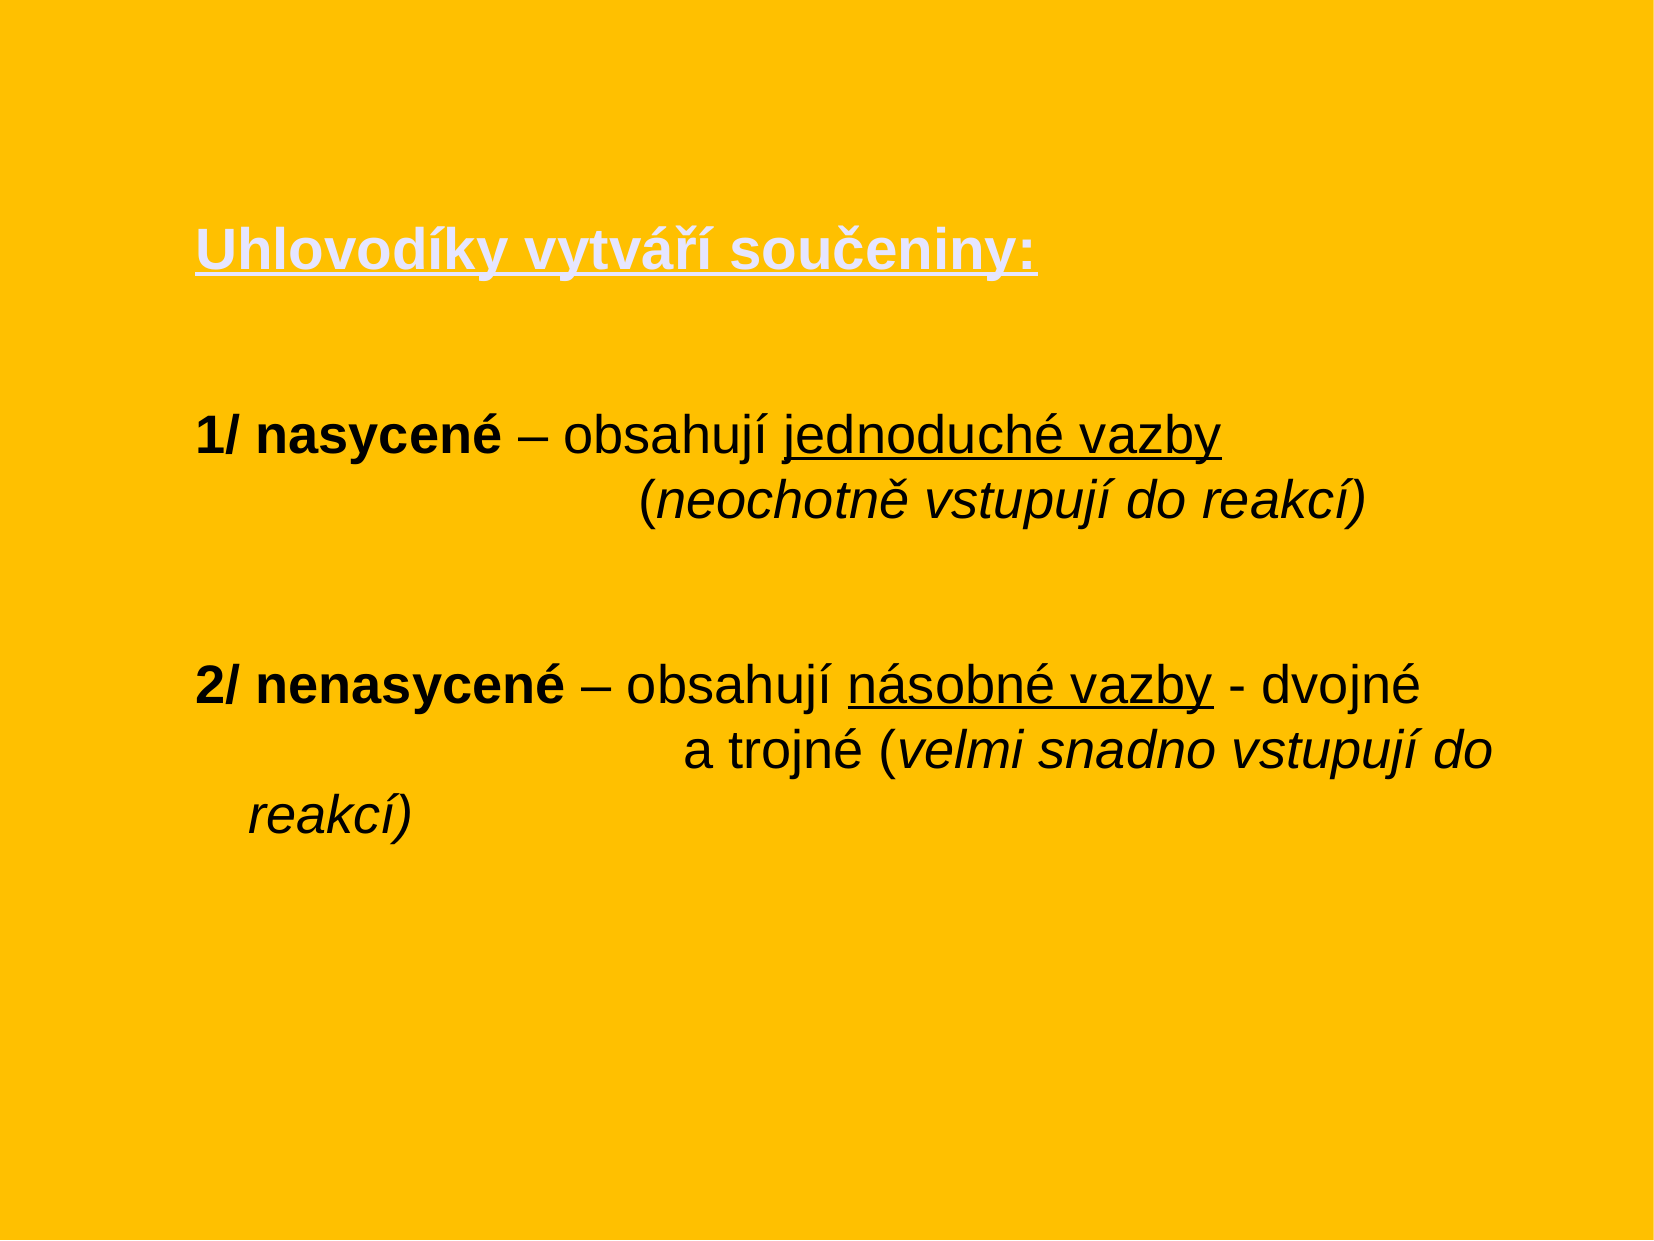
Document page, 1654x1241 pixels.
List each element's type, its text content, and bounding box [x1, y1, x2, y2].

list Uhlovodíky vytváří součeniny: 1/ nasycené – obsahují jednoduché vazby (neochotně vstupují do reakcí) 2/ nenasycené – obsahují násobné vazby - dvojné a trojné (velmi snadno vstupují do reakcí) [106, 210, 1595, 1030]
